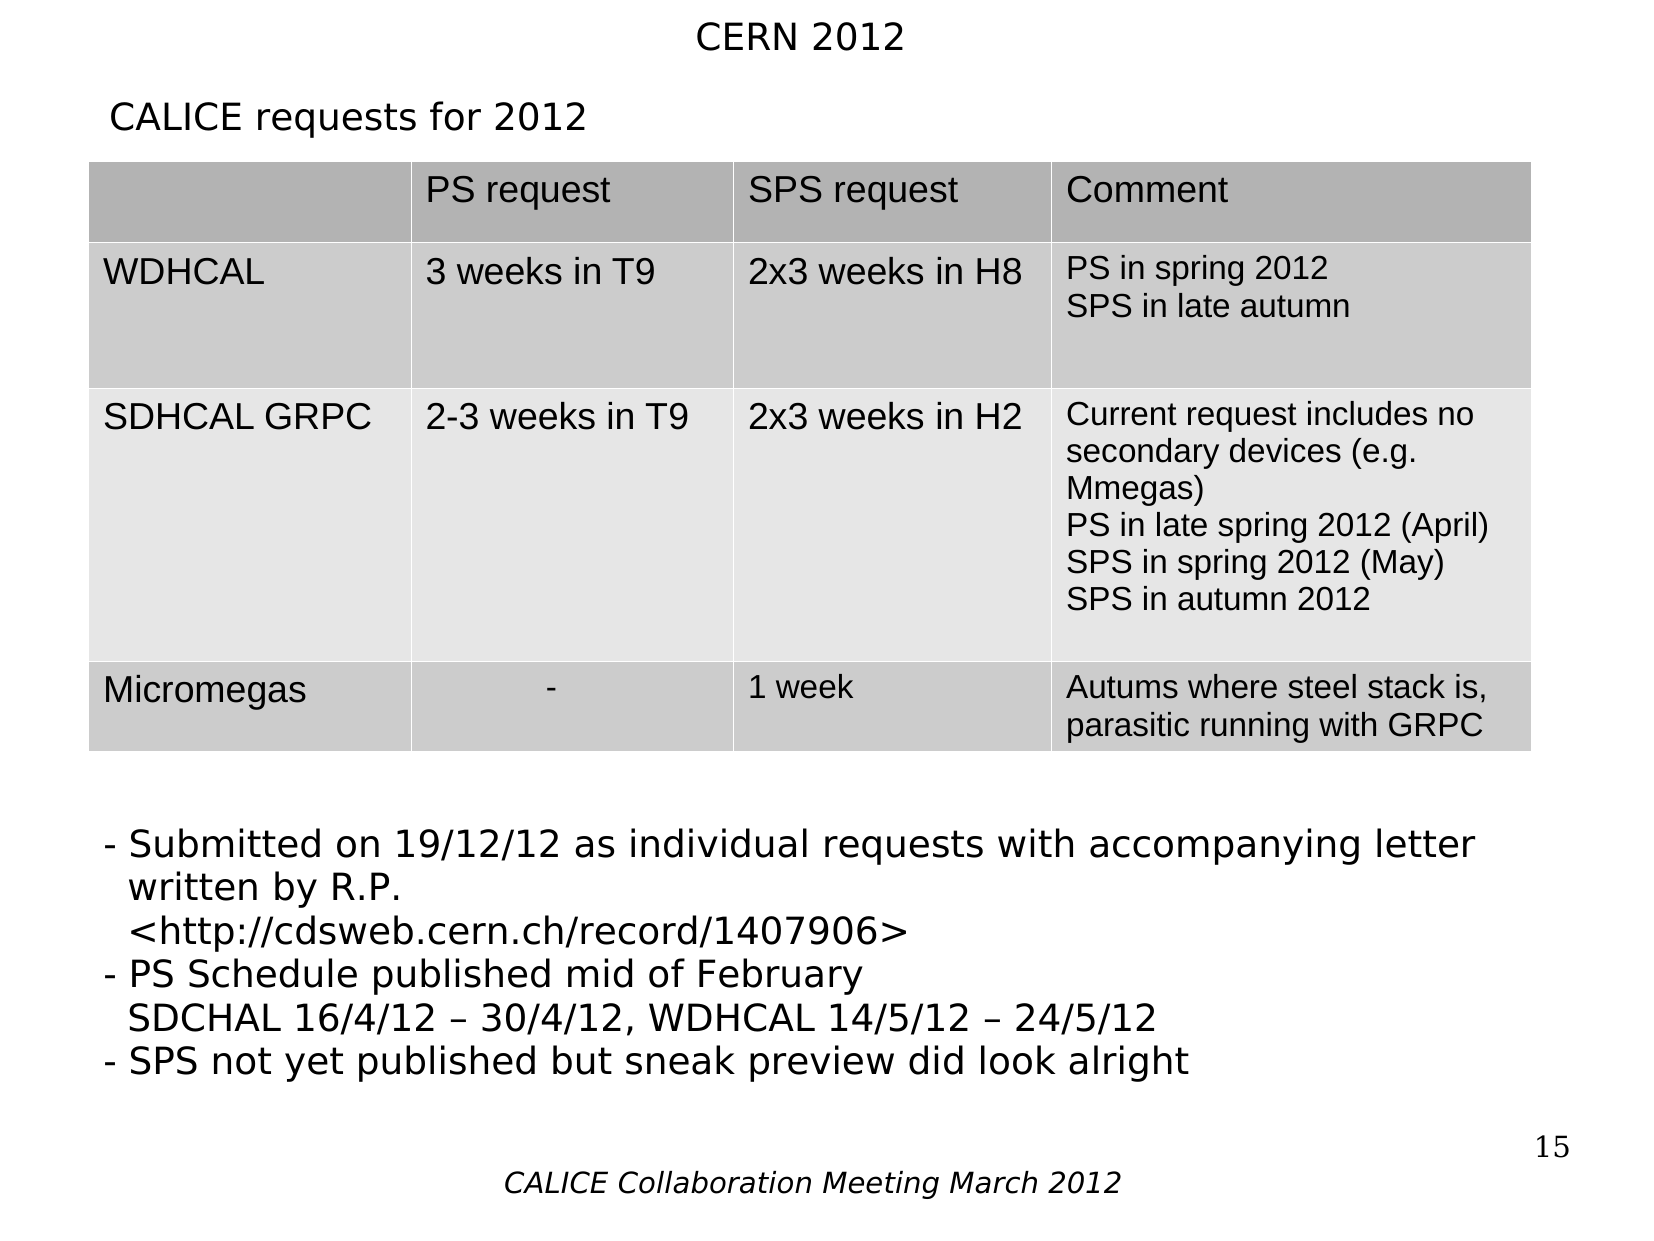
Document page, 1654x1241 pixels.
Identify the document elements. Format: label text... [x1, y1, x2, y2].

table_cell Micromegas [89, 662, 411, 751]
table_header SPS request [734, 162, 1051, 242]
text_box CALICE requests for 2012 [94, 88, 603, 147]
table_cell 2x3 weeks in H8 [734, 243, 1051, 388]
table_cell 2-3 weeks in T9 [412, 389, 733, 661]
table_cell Autums where steel stack is, parasitic running with GRPC [1052, 662, 1531, 751]
table_cell - [412, 662, 733, 751]
table_cell Current request includes no secondary devices (e.g. Mmegas) PS in late spring 2012 (April) SPS in spring 2012 (May) SPS in autumn 2012 [1052, 389, 1531, 661]
table_cell PS in spring 2012 SPS in late autumn [1052, 243, 1531, 388]
table_cell WDHCAL [89, 243, 411, 388]
table_cell 3 weeks in T9 [412, 243, 733, 388]
table_cell 2x3 weeks in H2 [734, 389, 1051, 661]
table_header [89, 162, 411, 242]
table_cell 1 week [734, 662, 1051, 751]
table_cell SDHCAL GRPC [89, 389, 411, 661]
text_box CERN 2012 [680, 8, 1004, 67]
table_header Comment [1052, 162, 1531, 242]
text_box - Submitted on 19/12/12 as individual requests with accompanying letter written by R.P. <http://cdsweb.cern.ch/record/1407906> - PS Schedule published mid of February SDCHAL 16/4/12 – 30/4/12, WDHCAL 14/5/12 – 24/5/12 - SPS not yet published but sneak preview did look alright [88, 814, 1503, 1091]
table_header PS request [412, 162, 733, 242]
